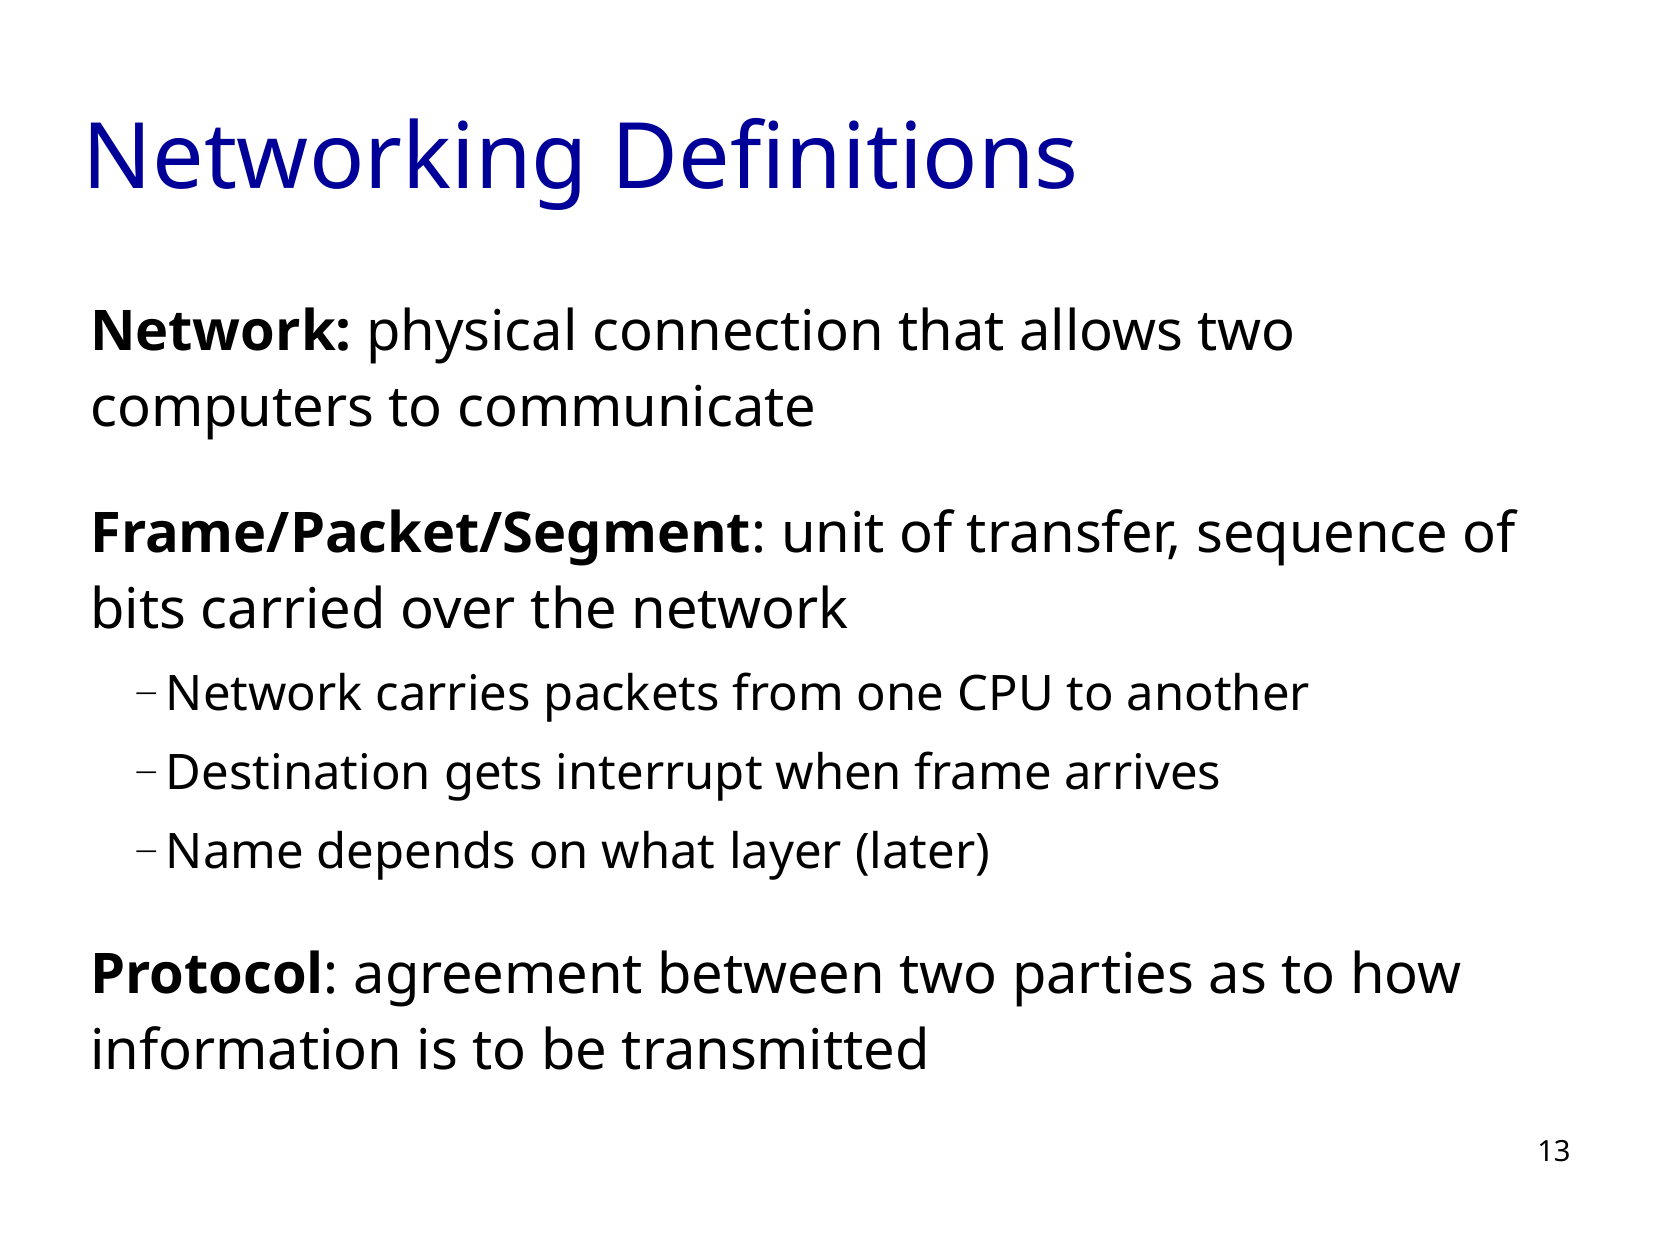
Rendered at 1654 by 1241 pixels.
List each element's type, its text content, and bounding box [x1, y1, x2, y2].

title Networking Definitions [82, 49, 1571, 257]
list Network: physical connection that allows two computers to communicate Frame/Packet/Segment: unit of transfer, sequence of bits carried over the network Network carries packets from one CPU to another Destination gets interrupt when frame arrives Name depends on what layer (later) Protocol: agreement between two parties as to how information is to be transmitted [60, 290, 1571, 1096]
